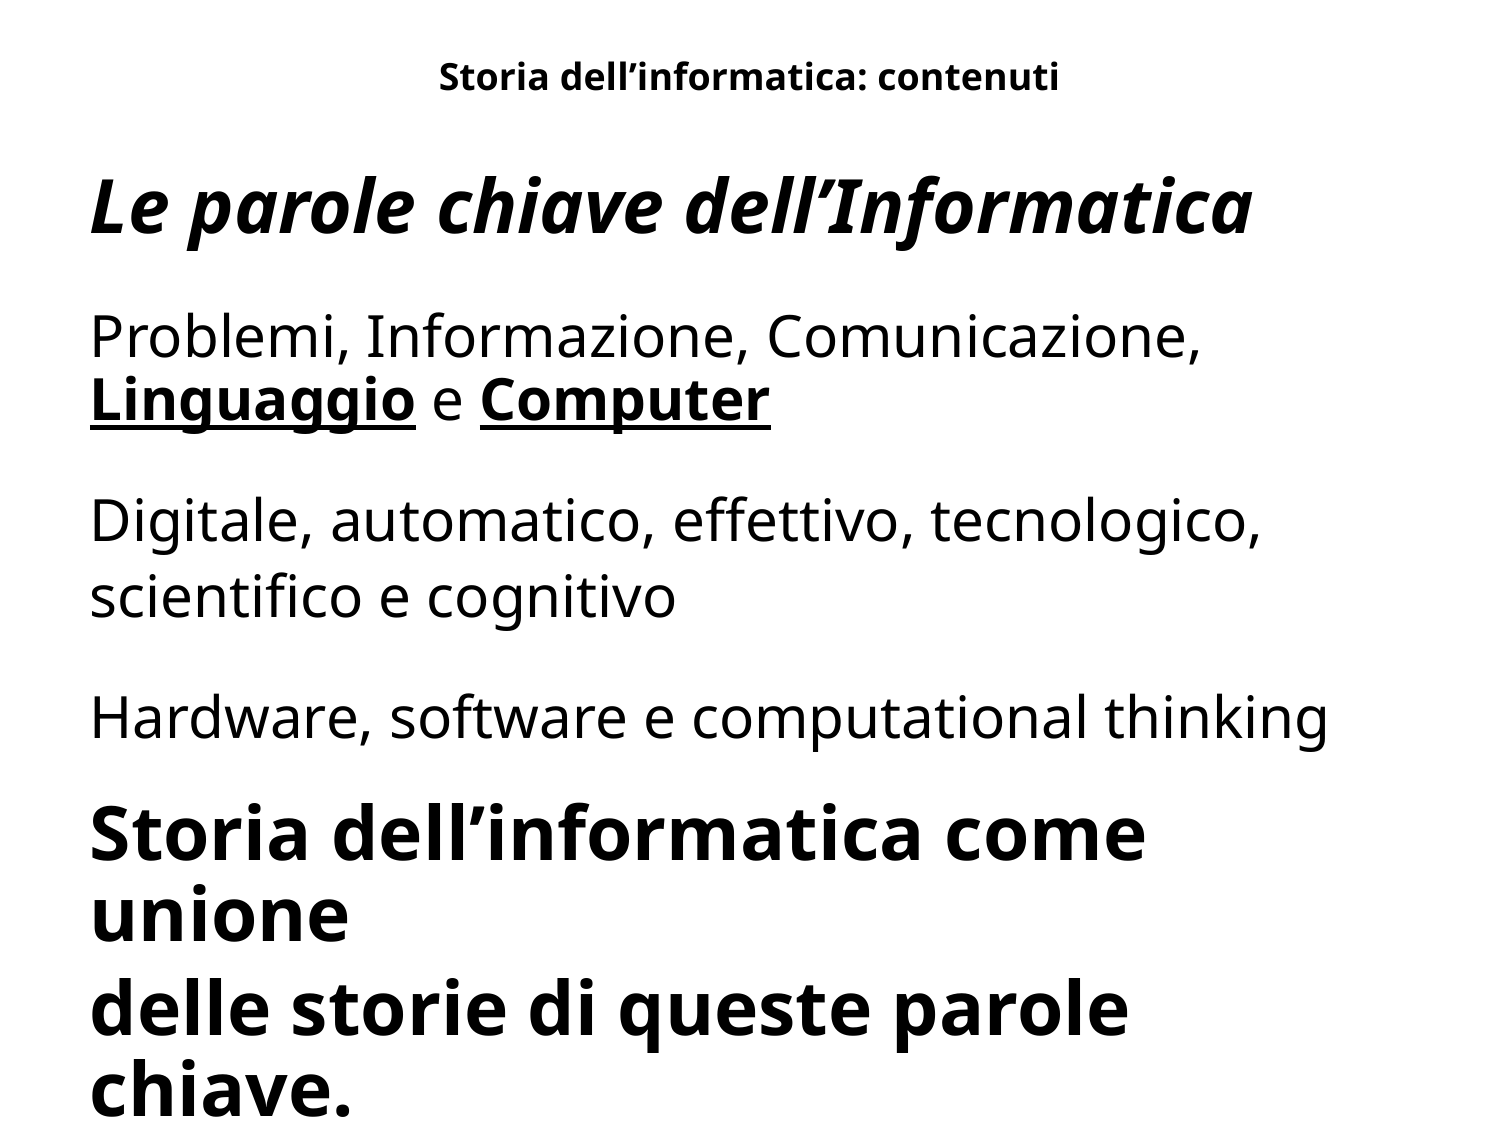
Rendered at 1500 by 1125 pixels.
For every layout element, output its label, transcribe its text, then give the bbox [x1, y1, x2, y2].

list Le parole chiave dell’Informatica Problemi, Informazione, Comunicazione, Linguaggio e Computer Digitale, automatico, effettivo, tecnologico, scientifico e cognitivo Hardware, software e computational thinking Storia dell’informatica come unione delle storie di queste parole chiave. [75, 160, 1425, 1094]
title Storia dell’informatica: contenuti [75, 45, 1425, 126]
